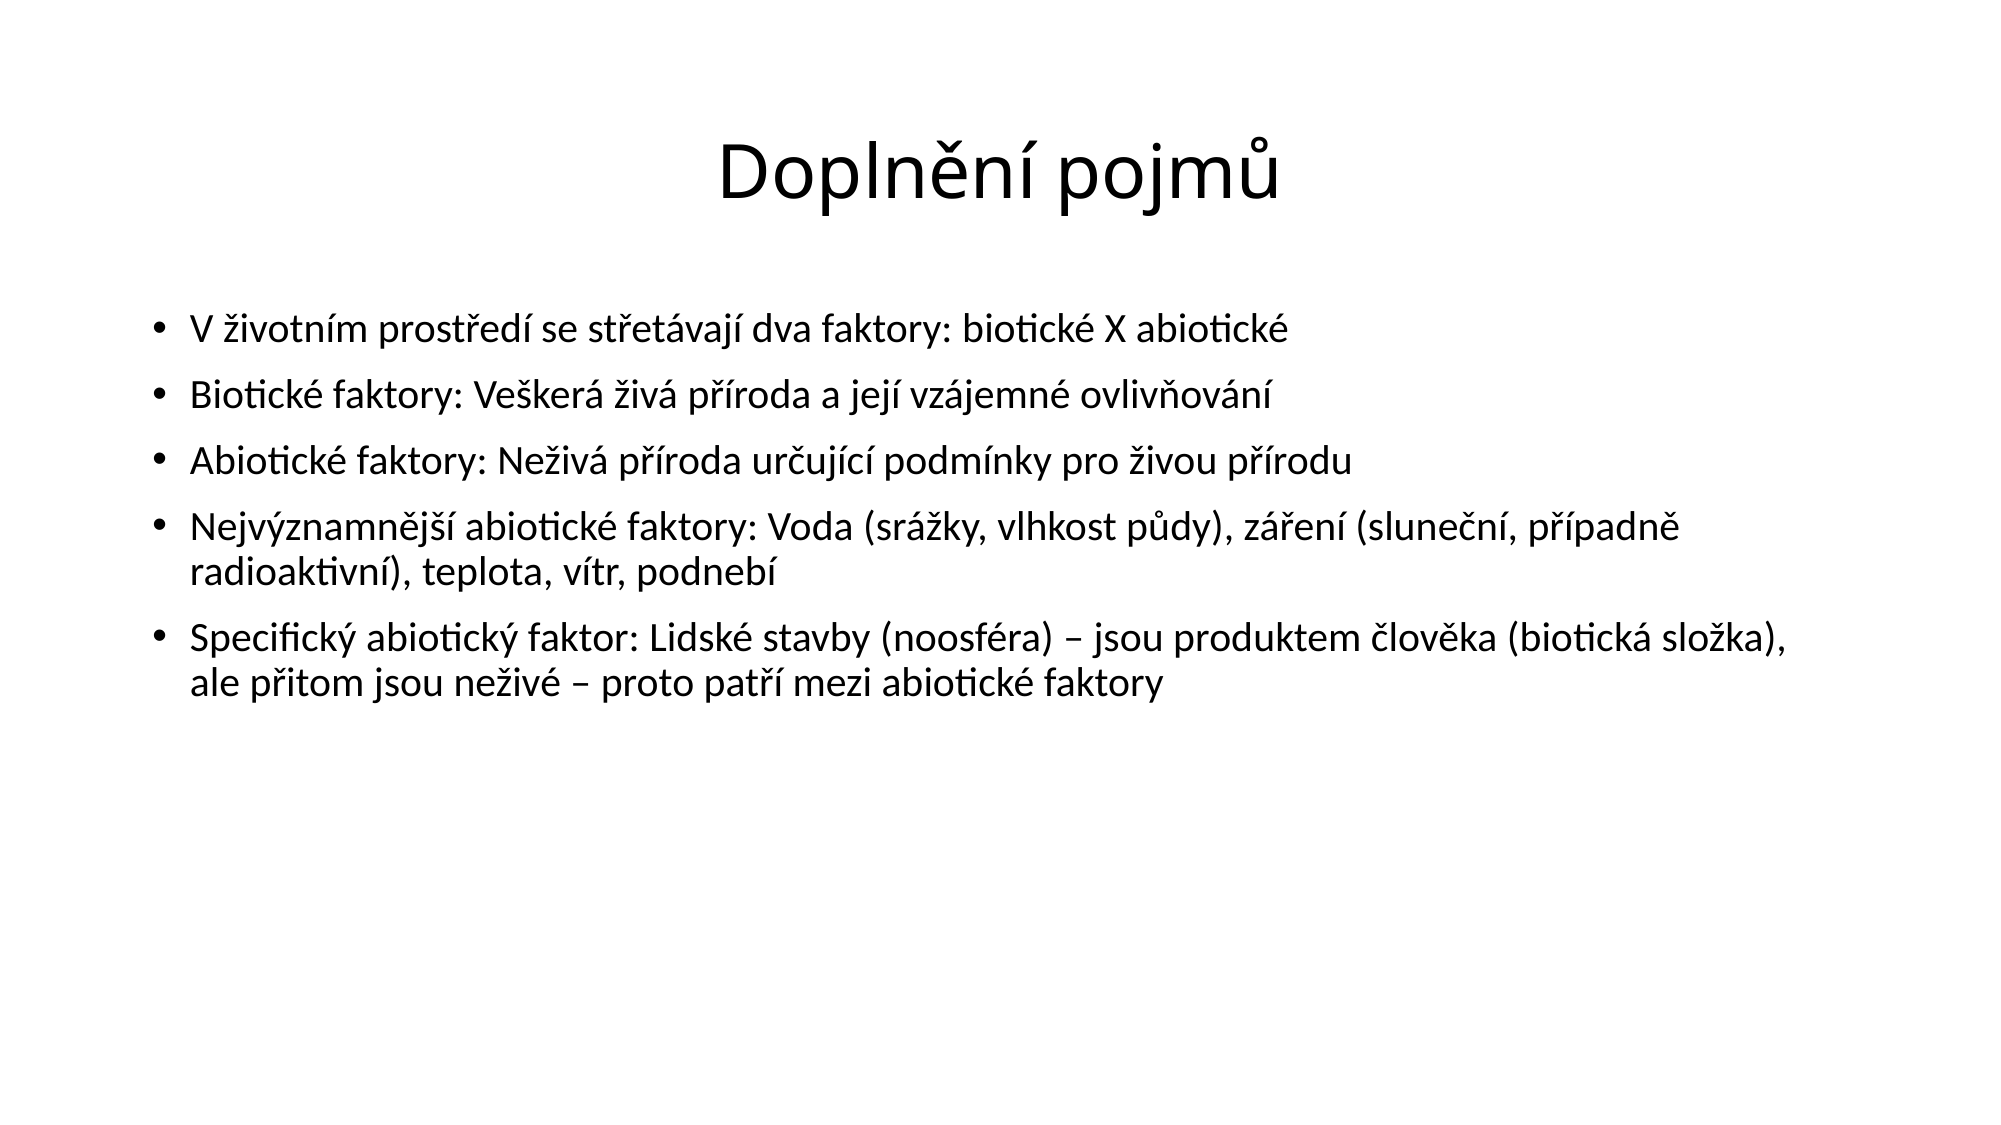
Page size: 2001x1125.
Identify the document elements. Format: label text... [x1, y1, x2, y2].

title Doplnění pojmů [137, 59, 1863, 278]
list V životním prostředí se střetávají dva faktory: biotické X abiotické Biotické faktory: Veškerá živá příroda a její vzájemné ovlivňování Abiotické faktory: Neživá příroda určující podmínky pro živou přírodu Nejvýznamnější abiotické faktory: Voda (srážky, vlhkost půdy), záření (sluneční, případně radioaktivní), teplota, vítr, podnebí Specifický abiotický faktor: Lidské stavby (noosféra) – jsou produktem člověka (biotická složka), ale přitom jsou neživé – proto patří mezi abiotické faktory [137, 299, 1863, 1014]
